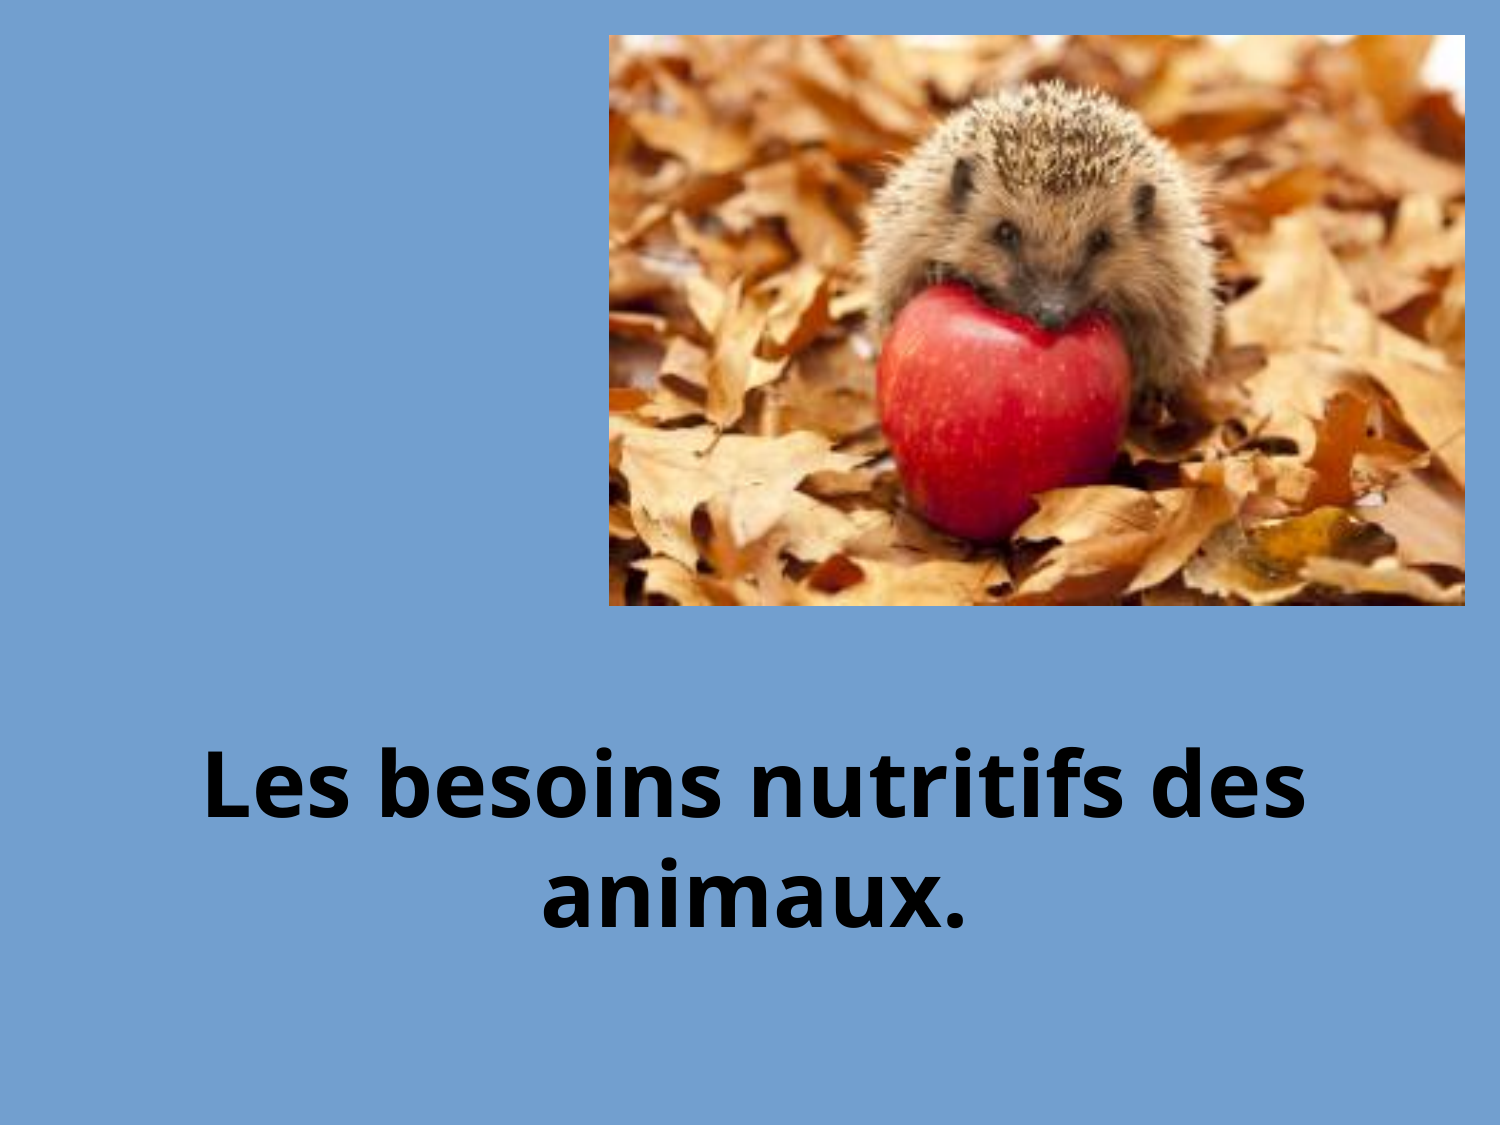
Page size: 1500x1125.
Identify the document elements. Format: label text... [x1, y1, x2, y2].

picture [609, 35, 1465, 606]
text_box Les besoins nutritifs des animaux. [117, 714, 1392, 956]
